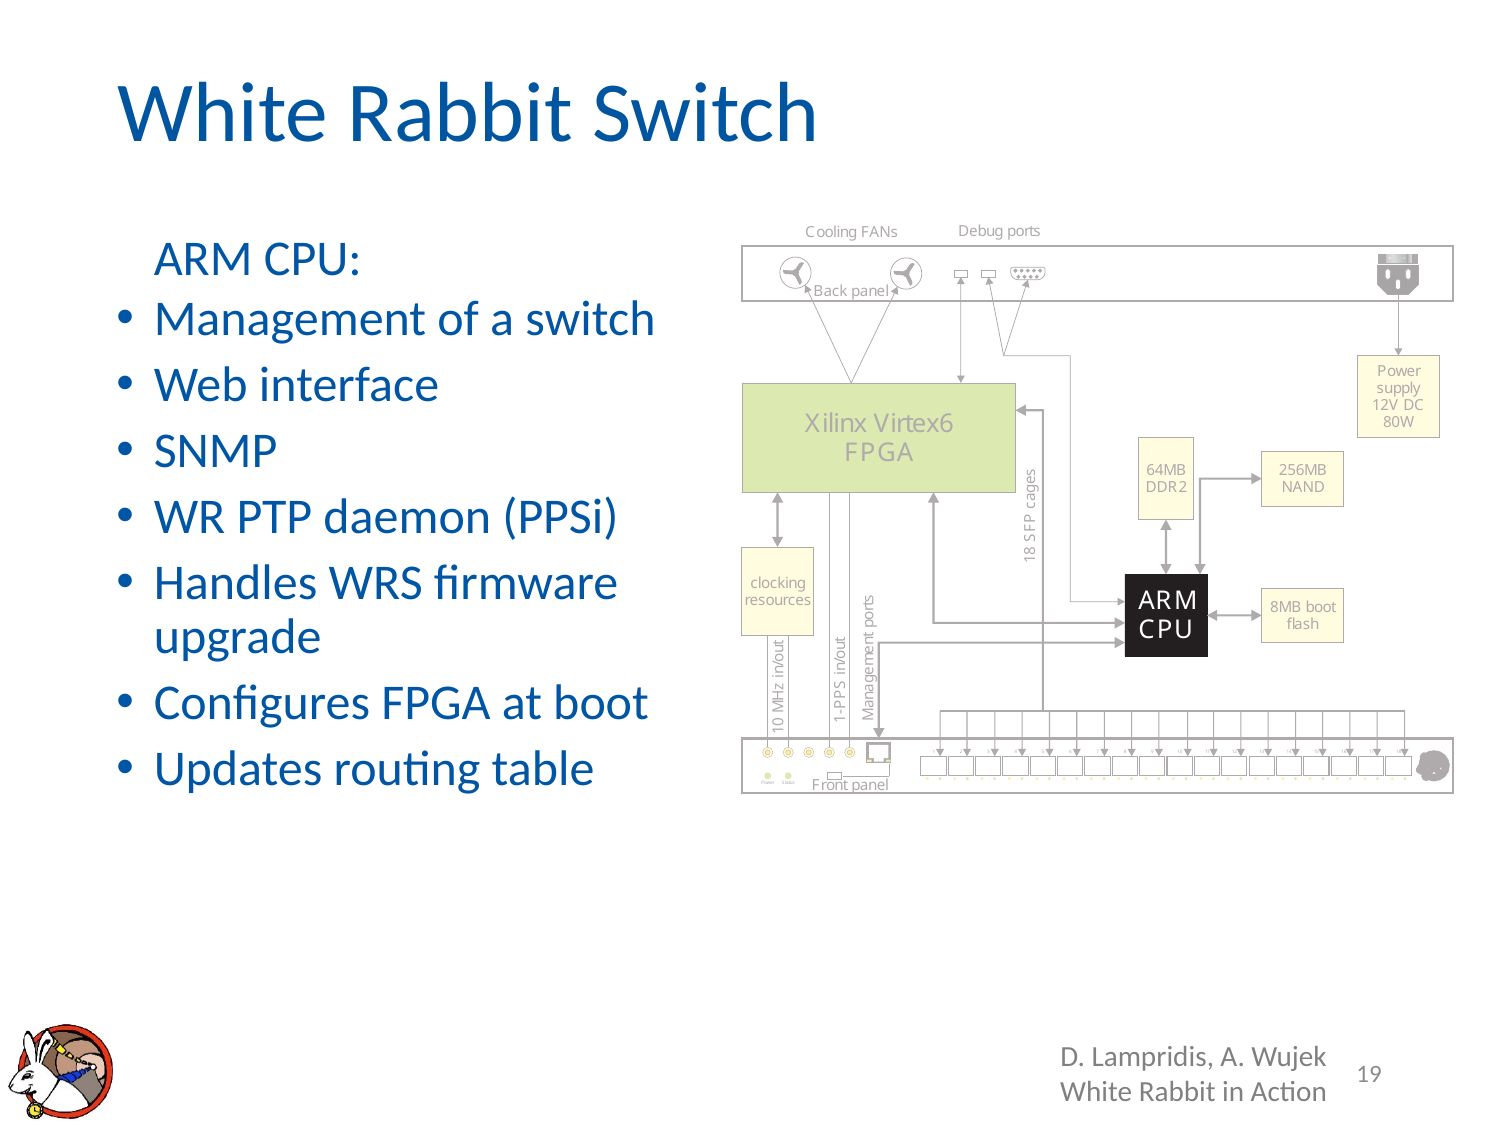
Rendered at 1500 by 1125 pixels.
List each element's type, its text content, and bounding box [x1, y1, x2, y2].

picture [725, 210, 1471, 811]
text_box ARM CPU: Management of a switch Web interface SNMP WR PTP daemon (PPSi) Handles WRS firmware upgrade Configures FPGA at boot Updates routing table [101, 224, 725, 811]
text_box White Rabbit Switch [103, 59, 1397, 169]
picture [7, 1024, 113, 1121]
